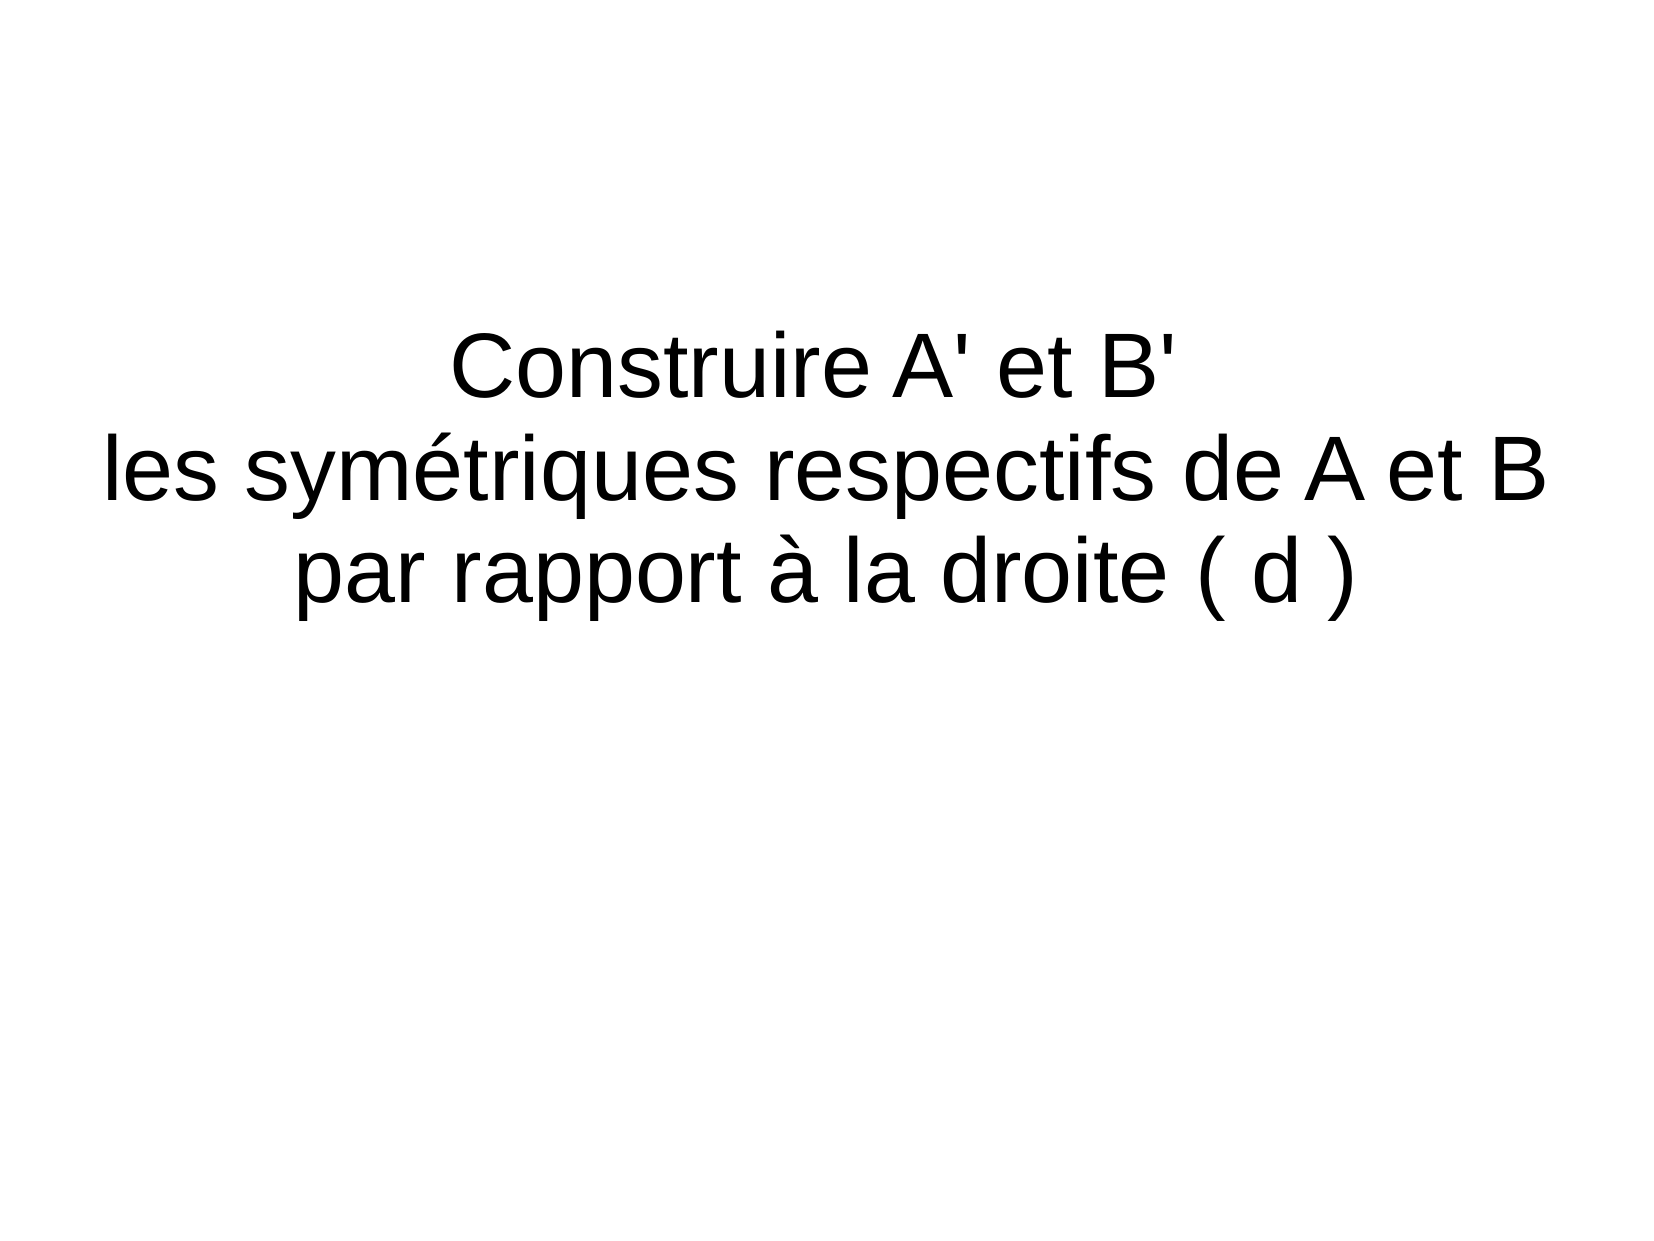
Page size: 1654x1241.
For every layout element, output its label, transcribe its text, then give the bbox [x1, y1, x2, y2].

subtitle Construire A' et B' les symétriques respectifs de A et B par rapport à la droite ( d ) [82, 59, 1571, 878]
